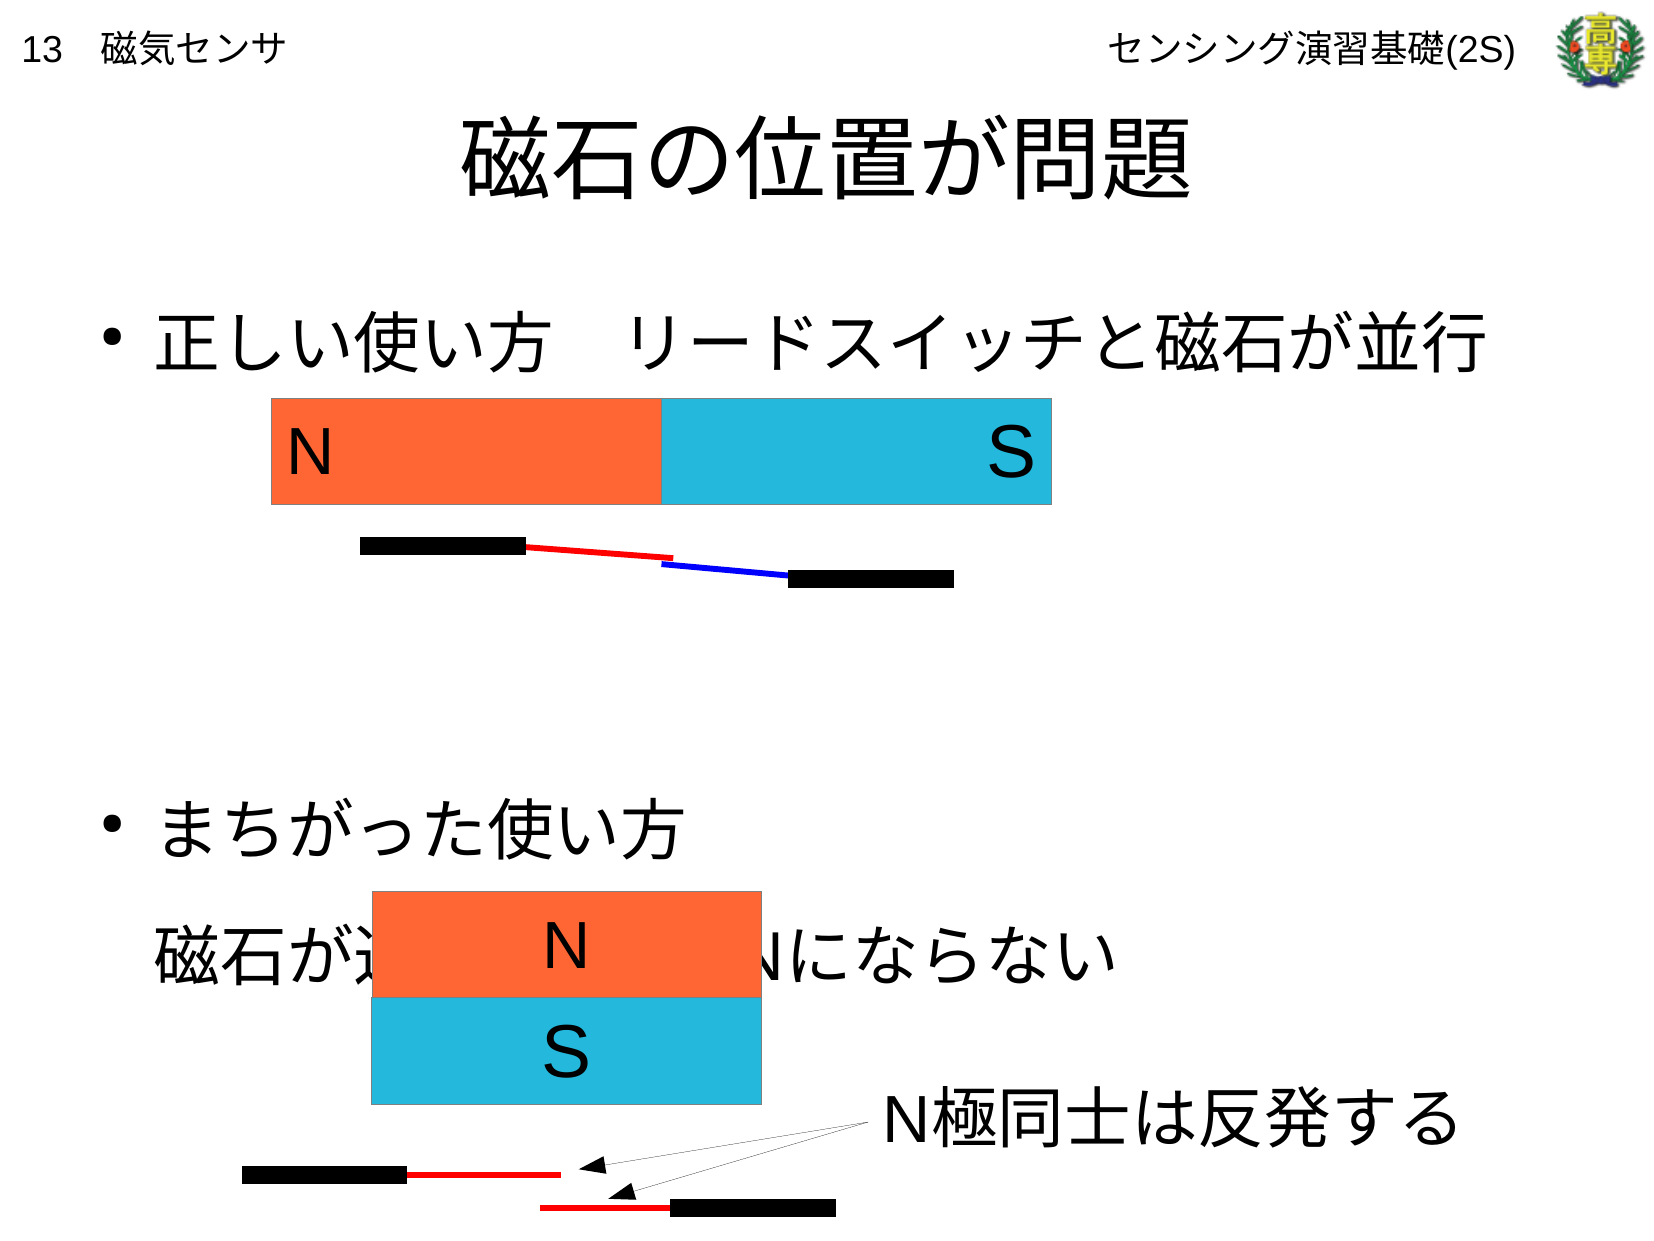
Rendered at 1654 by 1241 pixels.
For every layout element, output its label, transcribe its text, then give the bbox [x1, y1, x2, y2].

text_box N [271, 398, 661, 505]
text_box S [661, 398, 1052, 505]
text_box S [371, 997, 762, 1105]
text_box N極同士は反発する [868, 1057, 1501, 1158]
picture [1553, 2, 1650, 99]
title 磁石の位置が問題 [82, 49, 1571, 257]
text_box N [372, 891, 762, 997]
list 正しい使い方 リードスイッチと磁石が並行 まちがった使い方 磁石が近づいてもONにならない [82, 290, 1538, 1010]
text_box 13 磁気センサ [6, 11, 923, 75]
text_box センシング演習基礎(2S) [1077, 11, 1531, 75]
